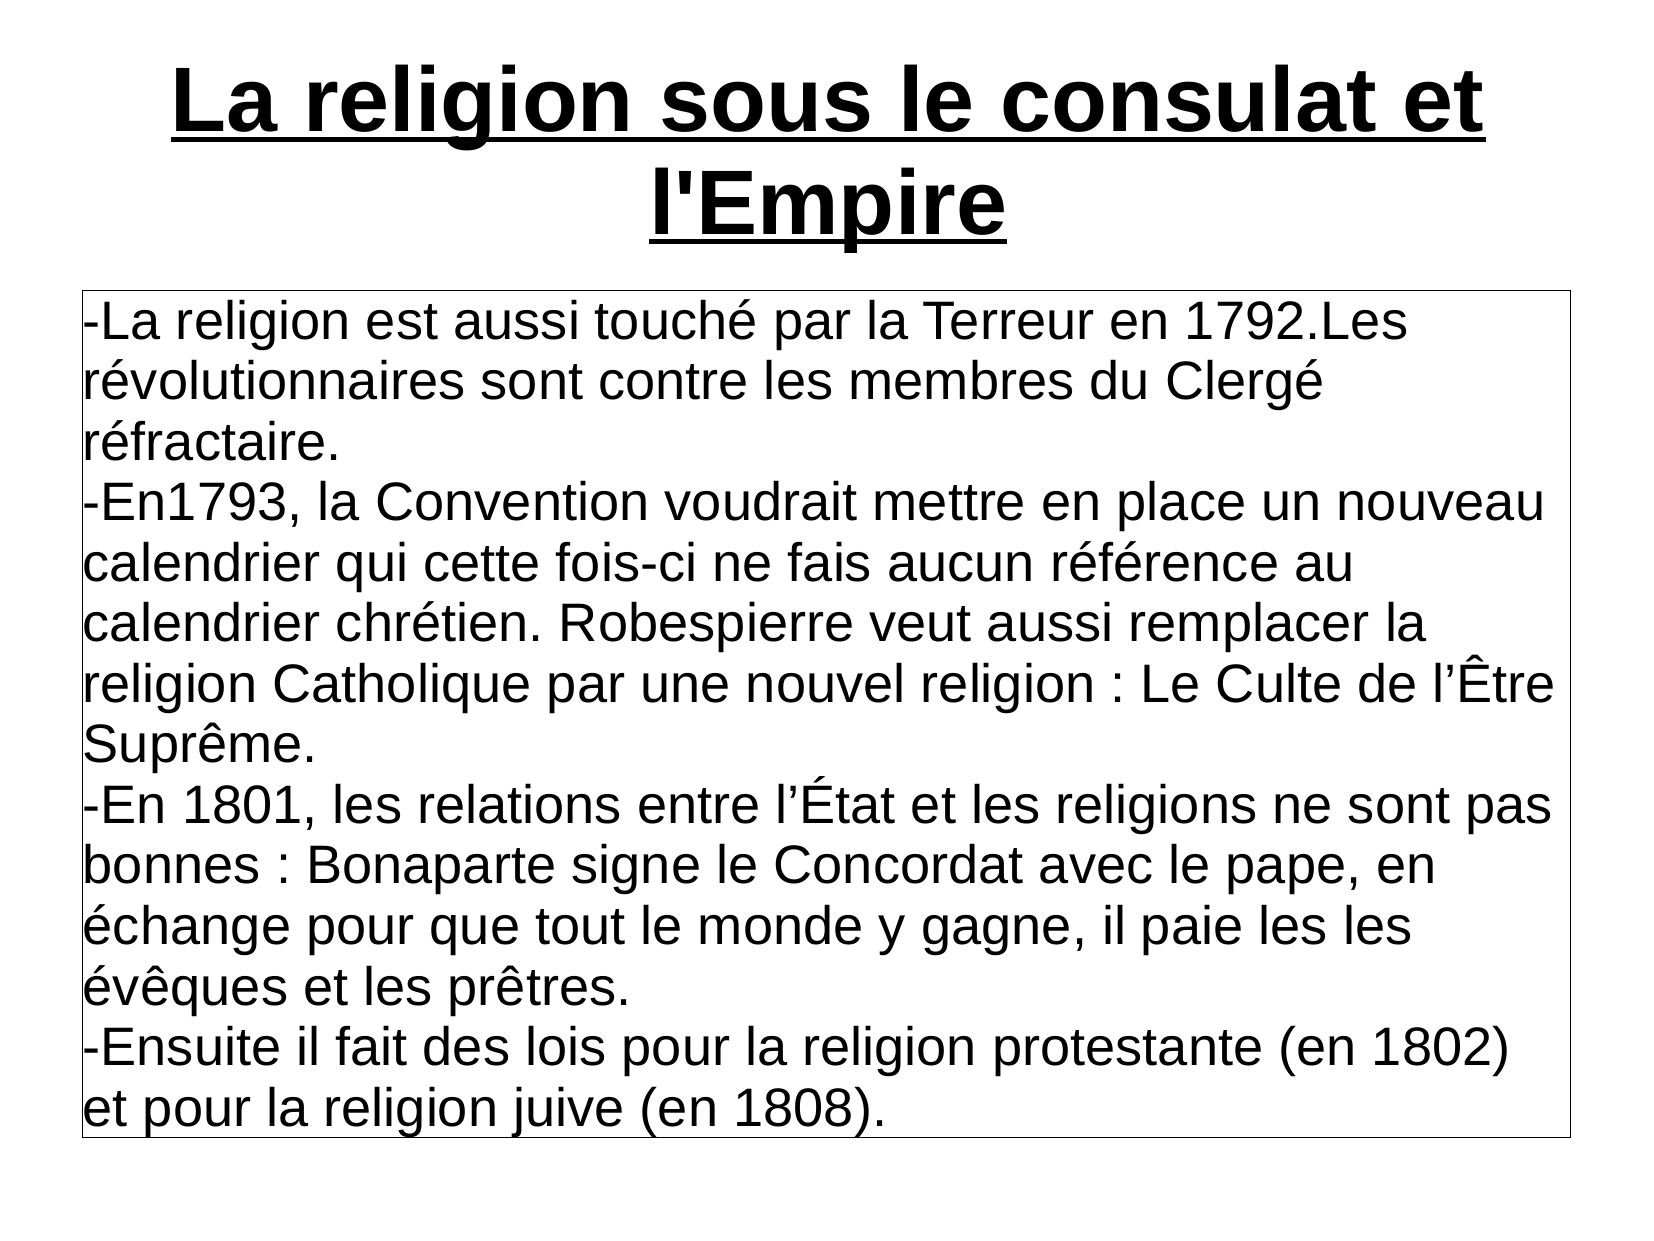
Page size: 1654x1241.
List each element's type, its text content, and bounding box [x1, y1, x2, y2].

title La religion sous le consulat et l'Empire [84, 47, 1573, 255]
subtitle -La religion est aussi touché par la Terreur en 1792.Les révolutionnaires sont contre les membres du Clergé réfractaire. -En1793, la Convention voudrait mettre en place un nouveau calendrier qui cette fois-ci ne fais aucun référence au calendrier chrétien. Robespierre veut aussi remplacer la religion Catholique par une nouvel religion : Le Culte de l’Être Suprême. -En 1801, les relations entre l’État et les religions ne sont pas bonnes : Bonaparte signe le Concordat avec le pape, en échange pour que tout le monde y gagne, il paie les les évêques et les prêtres. -Ensuite il fait des lois pour la religion protestante (en 1802) et pour la religion juive (en 1808). [82, 290, 1571, 1138]
